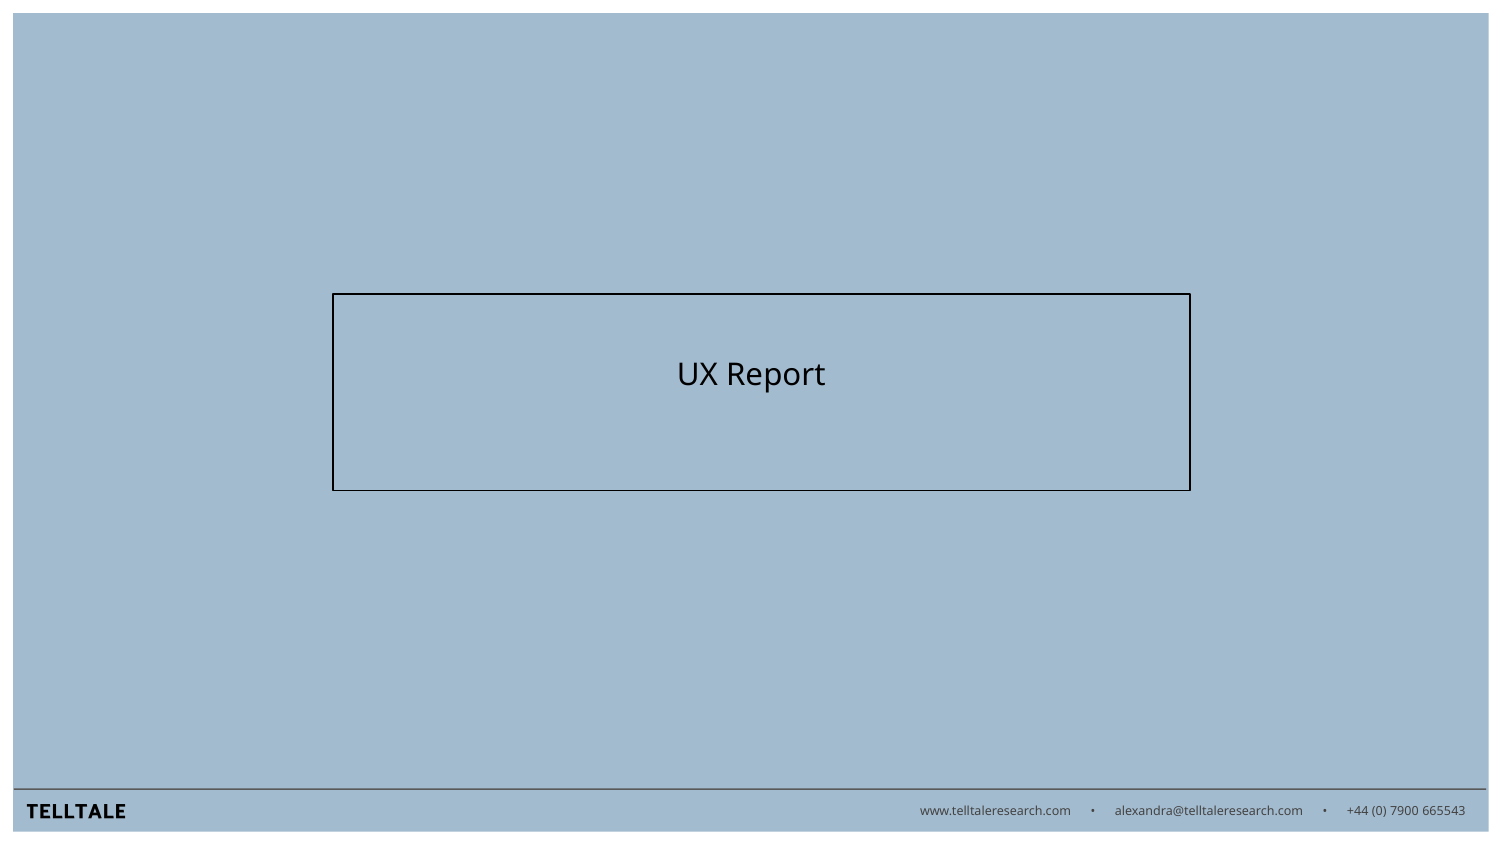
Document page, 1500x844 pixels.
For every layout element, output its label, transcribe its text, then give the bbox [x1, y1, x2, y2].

title UX Report [82, 346, 1421, 438]
picture [26, 804, 126, 821]
